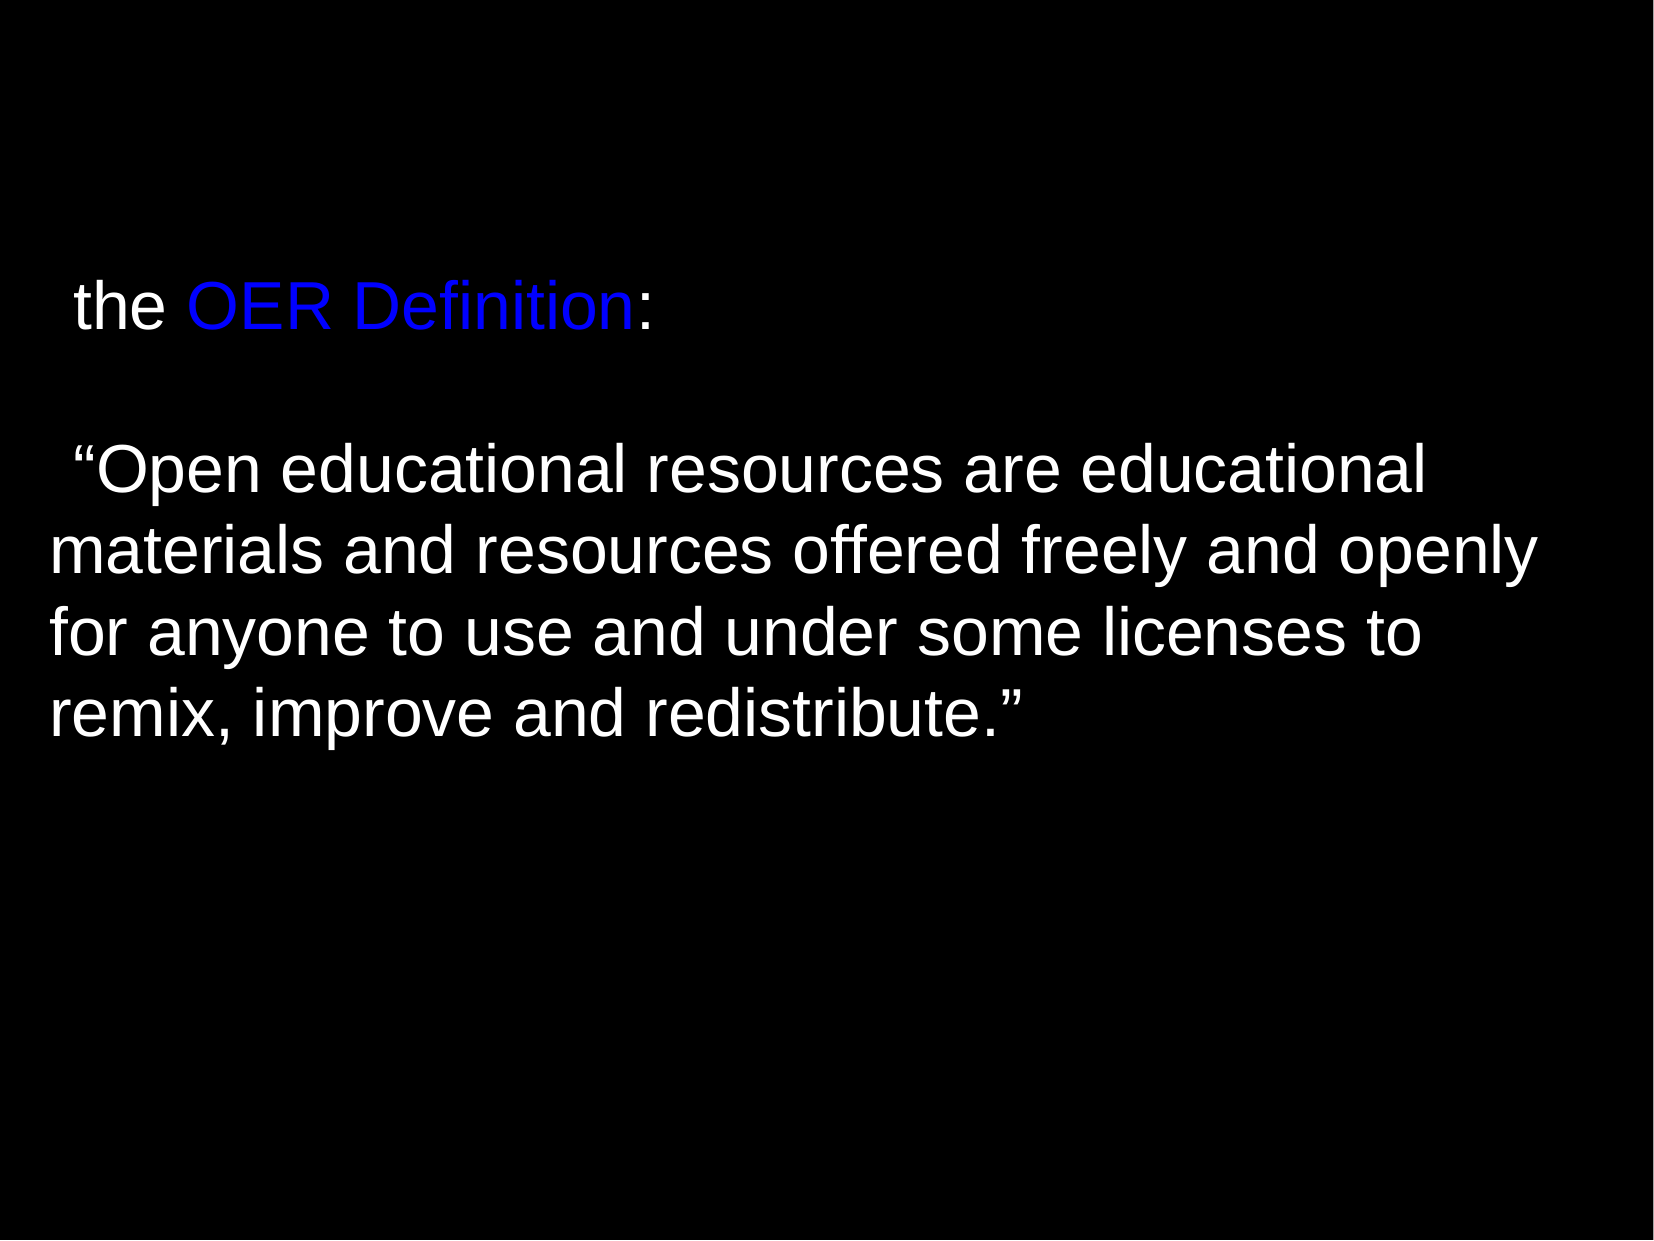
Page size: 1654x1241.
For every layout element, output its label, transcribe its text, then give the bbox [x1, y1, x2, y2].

text_box the OER Definition: “Open educational resources are educational materials and resources offered freely and openly for anyone to use and under some licenses to remix, improve and redistribute.” [34, 254, 1619, 846]
